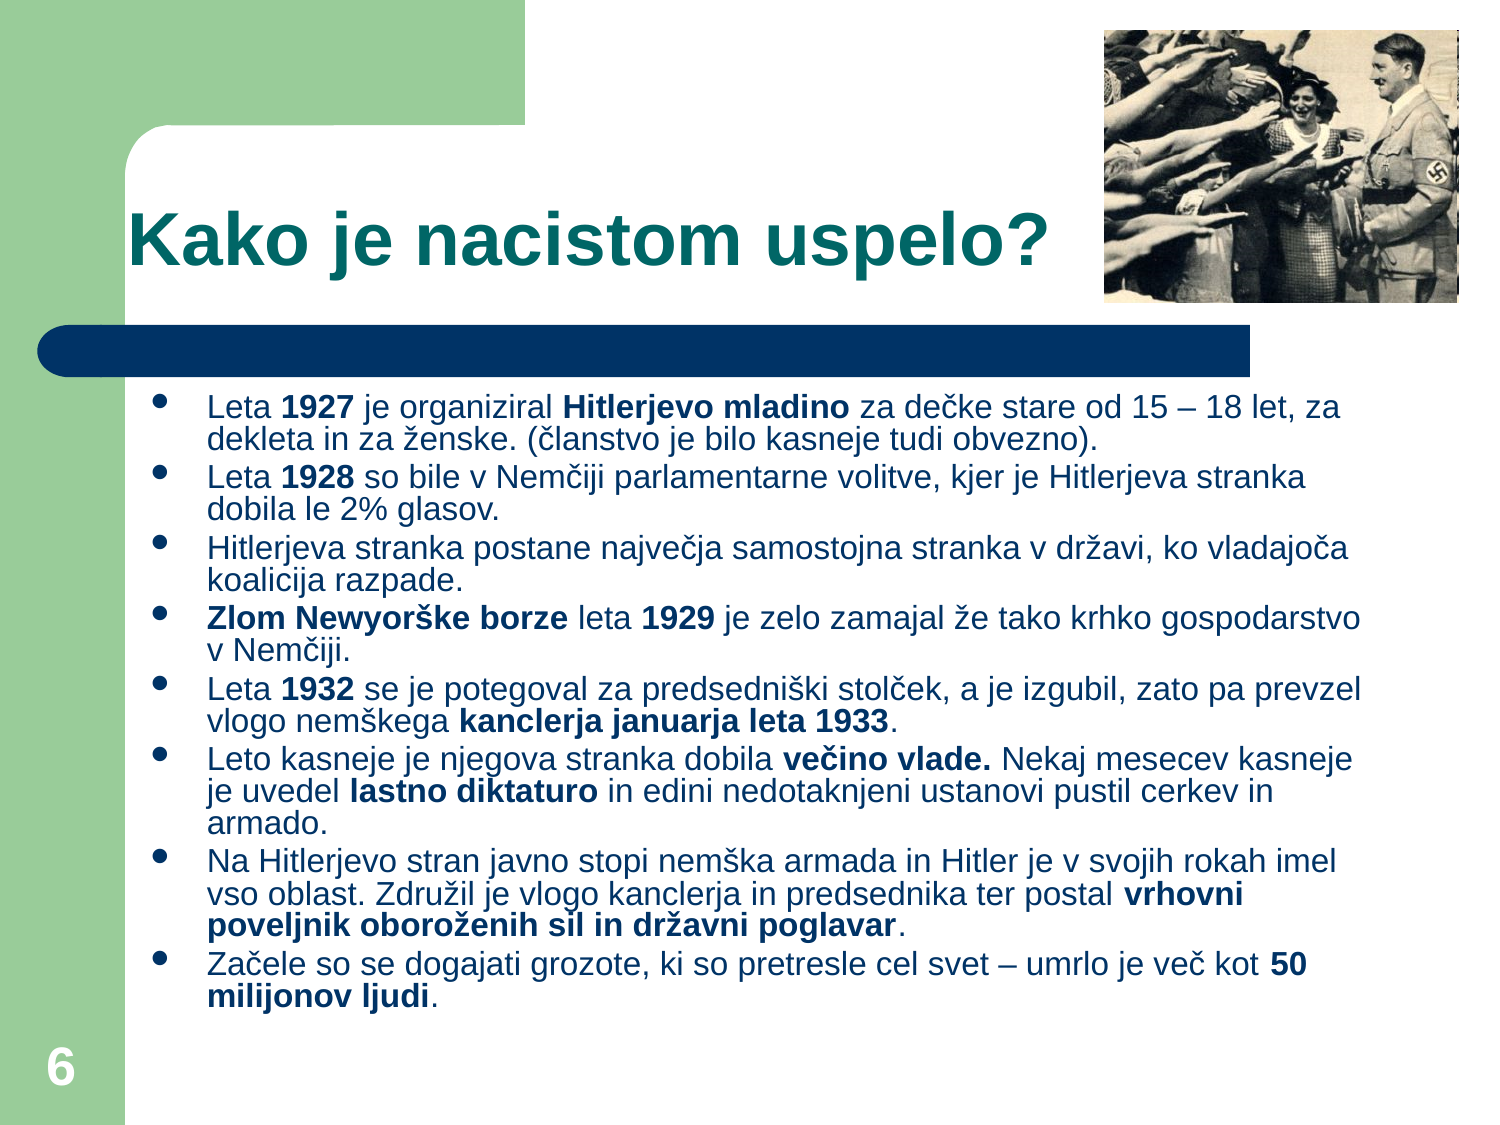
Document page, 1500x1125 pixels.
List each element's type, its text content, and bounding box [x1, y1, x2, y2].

title Kako je nacistom uspelo? [112, 101, 1104, 290]
list Leta 1927 je organiziral Hitlerjevo mladino za dečke stare od 15 – 18 let, za dekleta in za ženske. (članstvo je bilo kasneje tudi obvezno). Leta 1928 so bile v Nemčiji parlamentarne volitve, kjer je Hitlerjeva stranka dobila le 2% glasov. Hitlerjeva stranka postane največja samostojna stranka v državi, ko vladajoča koalicija razpade. Zlom Newyorške borze leta 1929 je zelo zamajal že tako krhko gospodarstvo v Nemčiji. Leta 1932 se je potegoval za predsedniški stolček, a je izgubil, zato pa prevzel vlogo nemškega kanclerja januarja leta 1933. Leto kasneje je njegova stranka dobila večino vlade. Nekaj mesecev kasneje je uvedel lastno diktaturo in edini nedotaknjeni ustanovi pustil cerkev in armado. Na Hitlerjevo stran javno stopi nemška armada in Hitler je v svojih rokah imel vso oblast. Združil je vlogo kanclerja in predsednika ter postal vrhovni poveljnik oboroženih sil in državni poglavar. Začele so se dogajati grozote, ki so pretresle cel svet – umrlo je več kot 50 milijonov ljudi. [135, 385, 1398, 1125]
slide_number <number> [13, 1023, 111, 1105]
picture [1104, 30, 1459, 303]
